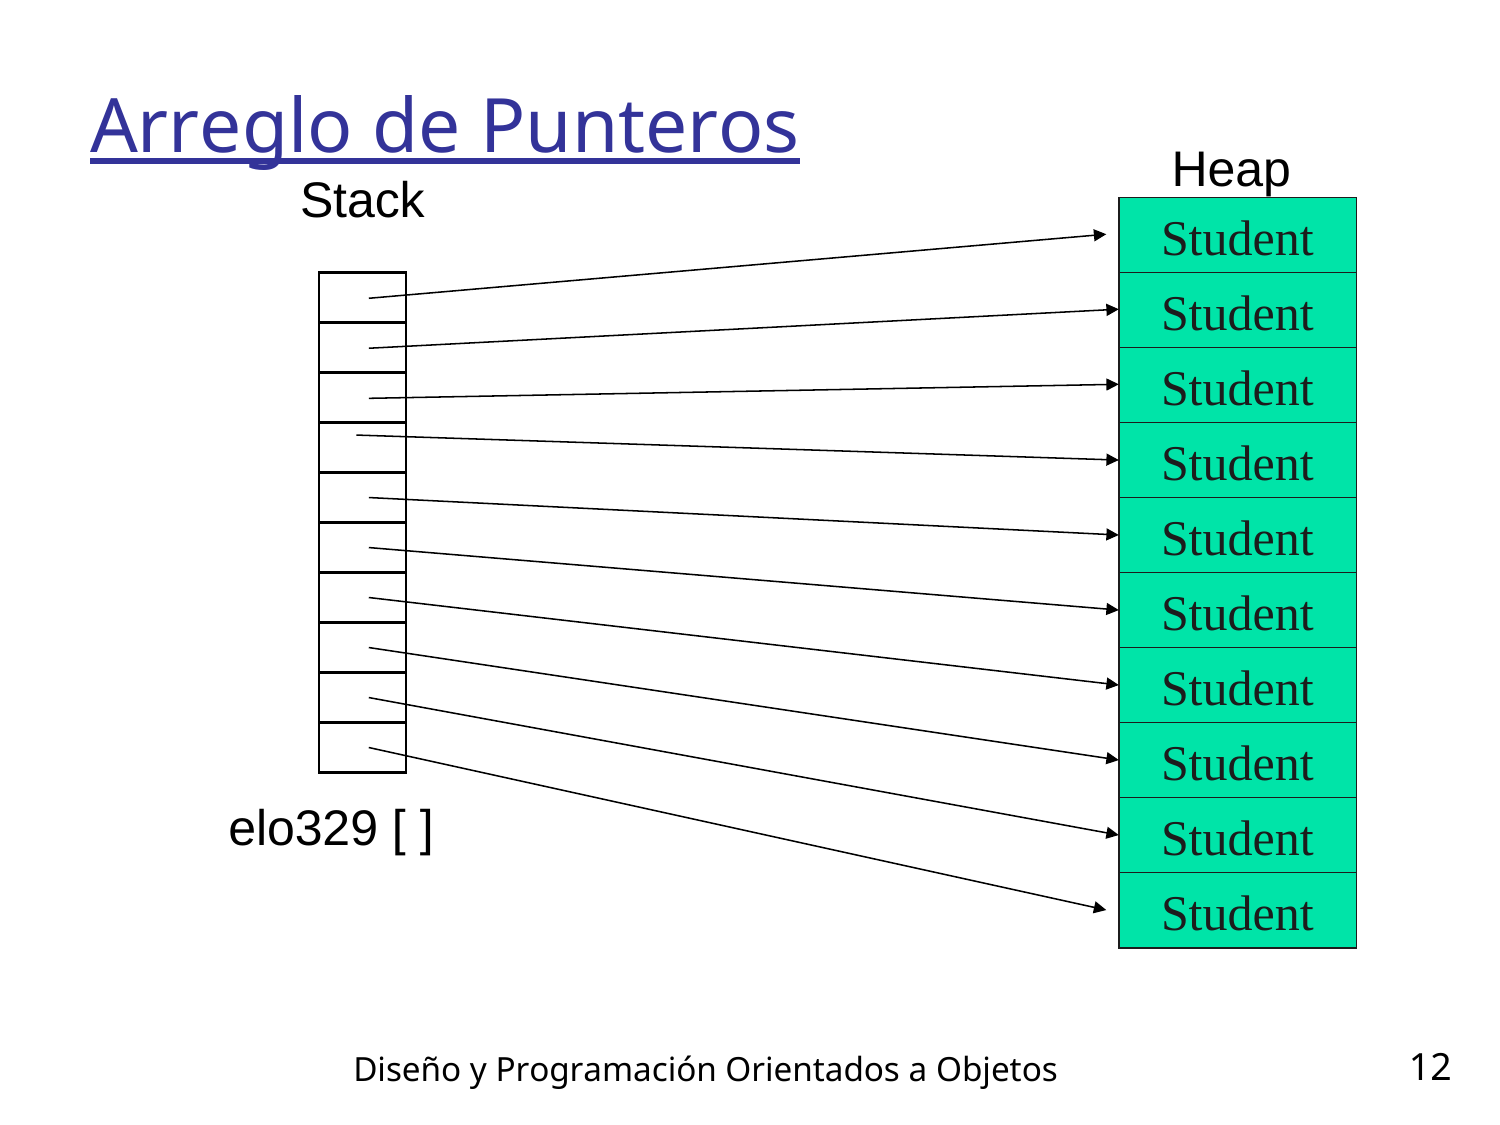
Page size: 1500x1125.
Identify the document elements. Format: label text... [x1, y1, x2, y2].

text_box Heap [1106, 182, 1357, 204]
text_box Student [1118, 204, 1357, 272]
text_box Student [1118, 647, 1357, 722]
text_box Stack [281, 182, 444, 236]
text_box Student [1118, 572, 1357, 647]
text_box elo329 [ ] [174, 787, 488, 863]
title Arreglo de Punteros [75, 19, 1466, 182]
text_box Student [1118, 497, 1357, 572]
text_box Student [1118, 272, 1357, 347]
text_box Student [1118, 797, 1357, 872]
text_box Student [1118, 722, 1357, 797]
text_box Student [1118, 347, 1357, 422]
text_box Student [1118, 422, 1357, 497]
text_box Student [1118, 872, 1357, 948]
